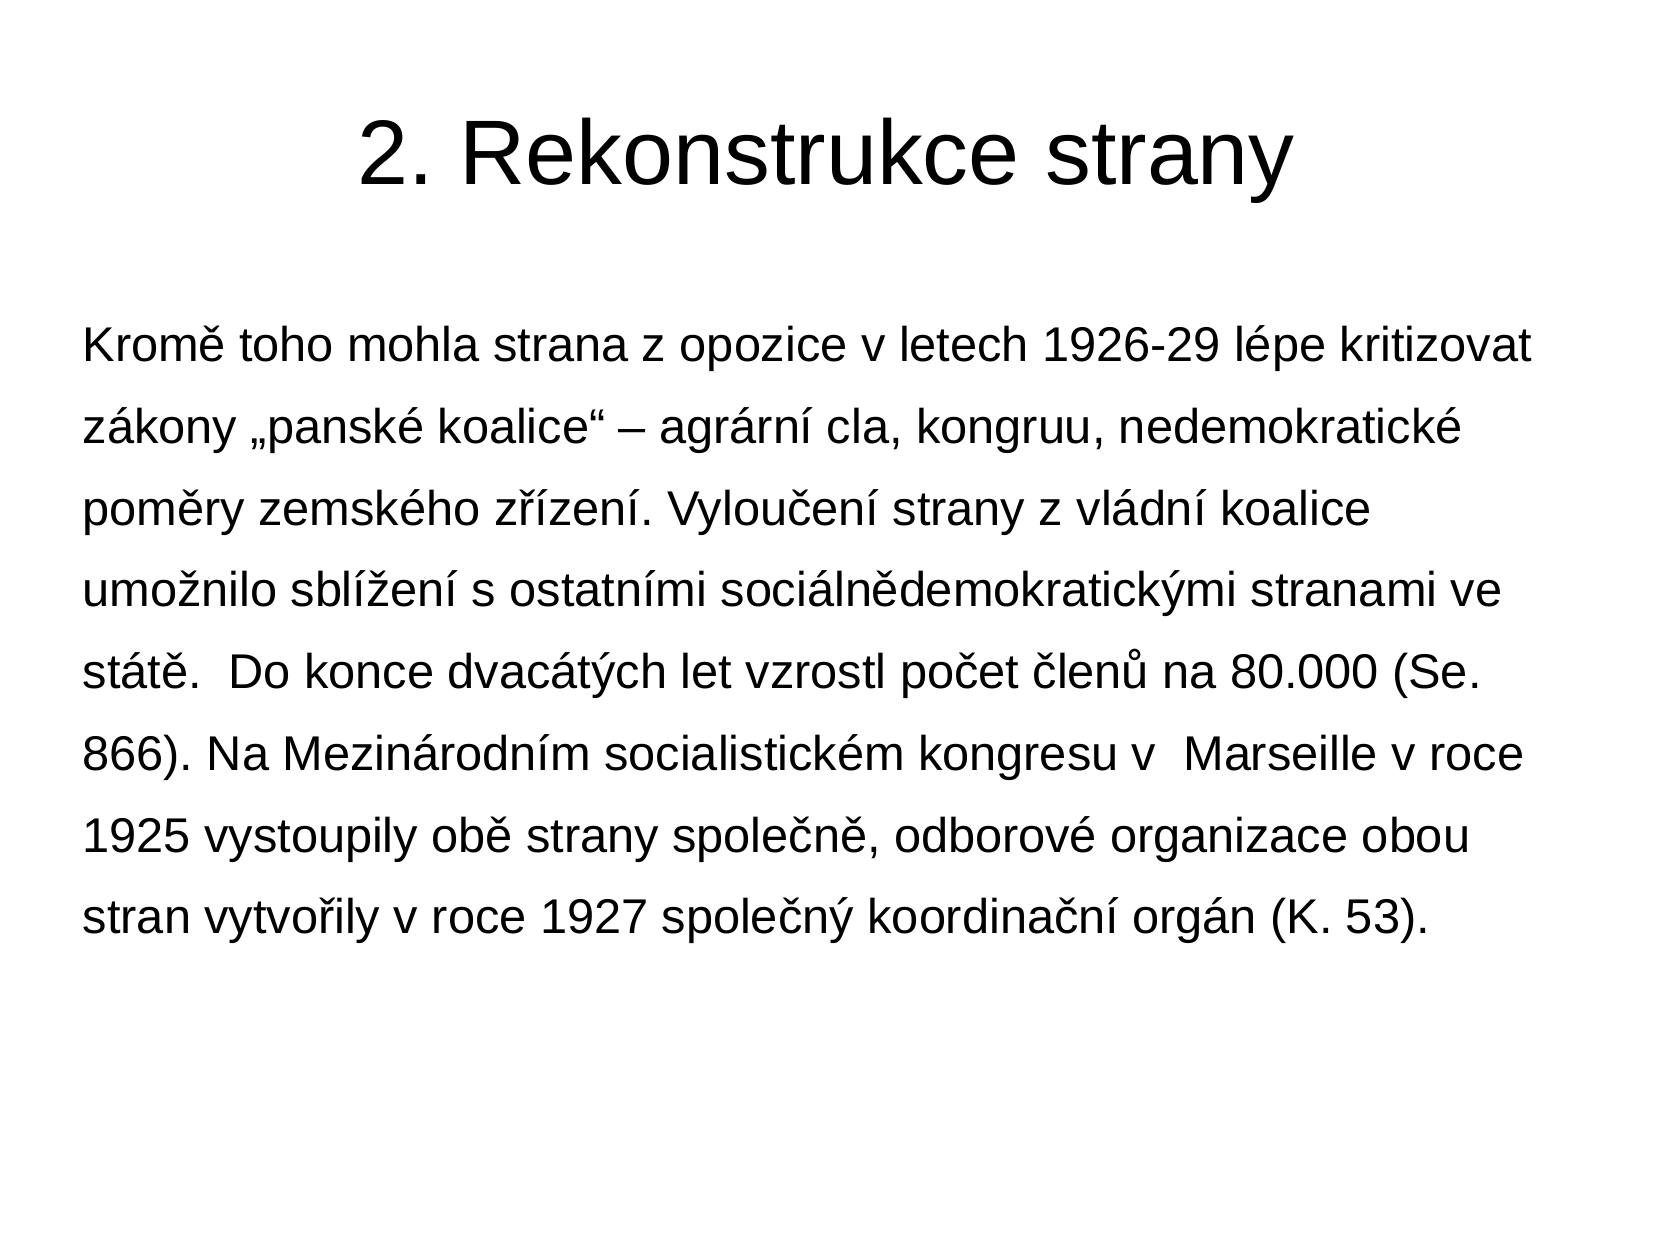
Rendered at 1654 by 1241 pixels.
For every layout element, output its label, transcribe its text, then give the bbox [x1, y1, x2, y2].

list Kromě toho mohla strana z opozice v letech 1926-29 lépe kritizovat zákony „panské koalice“ – agrární cla, kongruu, nedemokratické poměry zemského zřízení. Vyloučení strany z vládní koalice umožnilo sblížení s ostatními sociálnědemokratickými stranami ve státě. Do konce dvacátých let vzrostl počet členů na 80.000 (Se. 866). Na Mezinárodním socialistickém kongresu v Marseille v roce 1925 vystoupily obě strany společně, odborové organizace obou stran vytvořily v roce 1927 společný koordinační orgán (K. 53). [82, 290, 1571, 1010]
title 2. Rekonstrukce strany [82, 49, 1571, 257]
